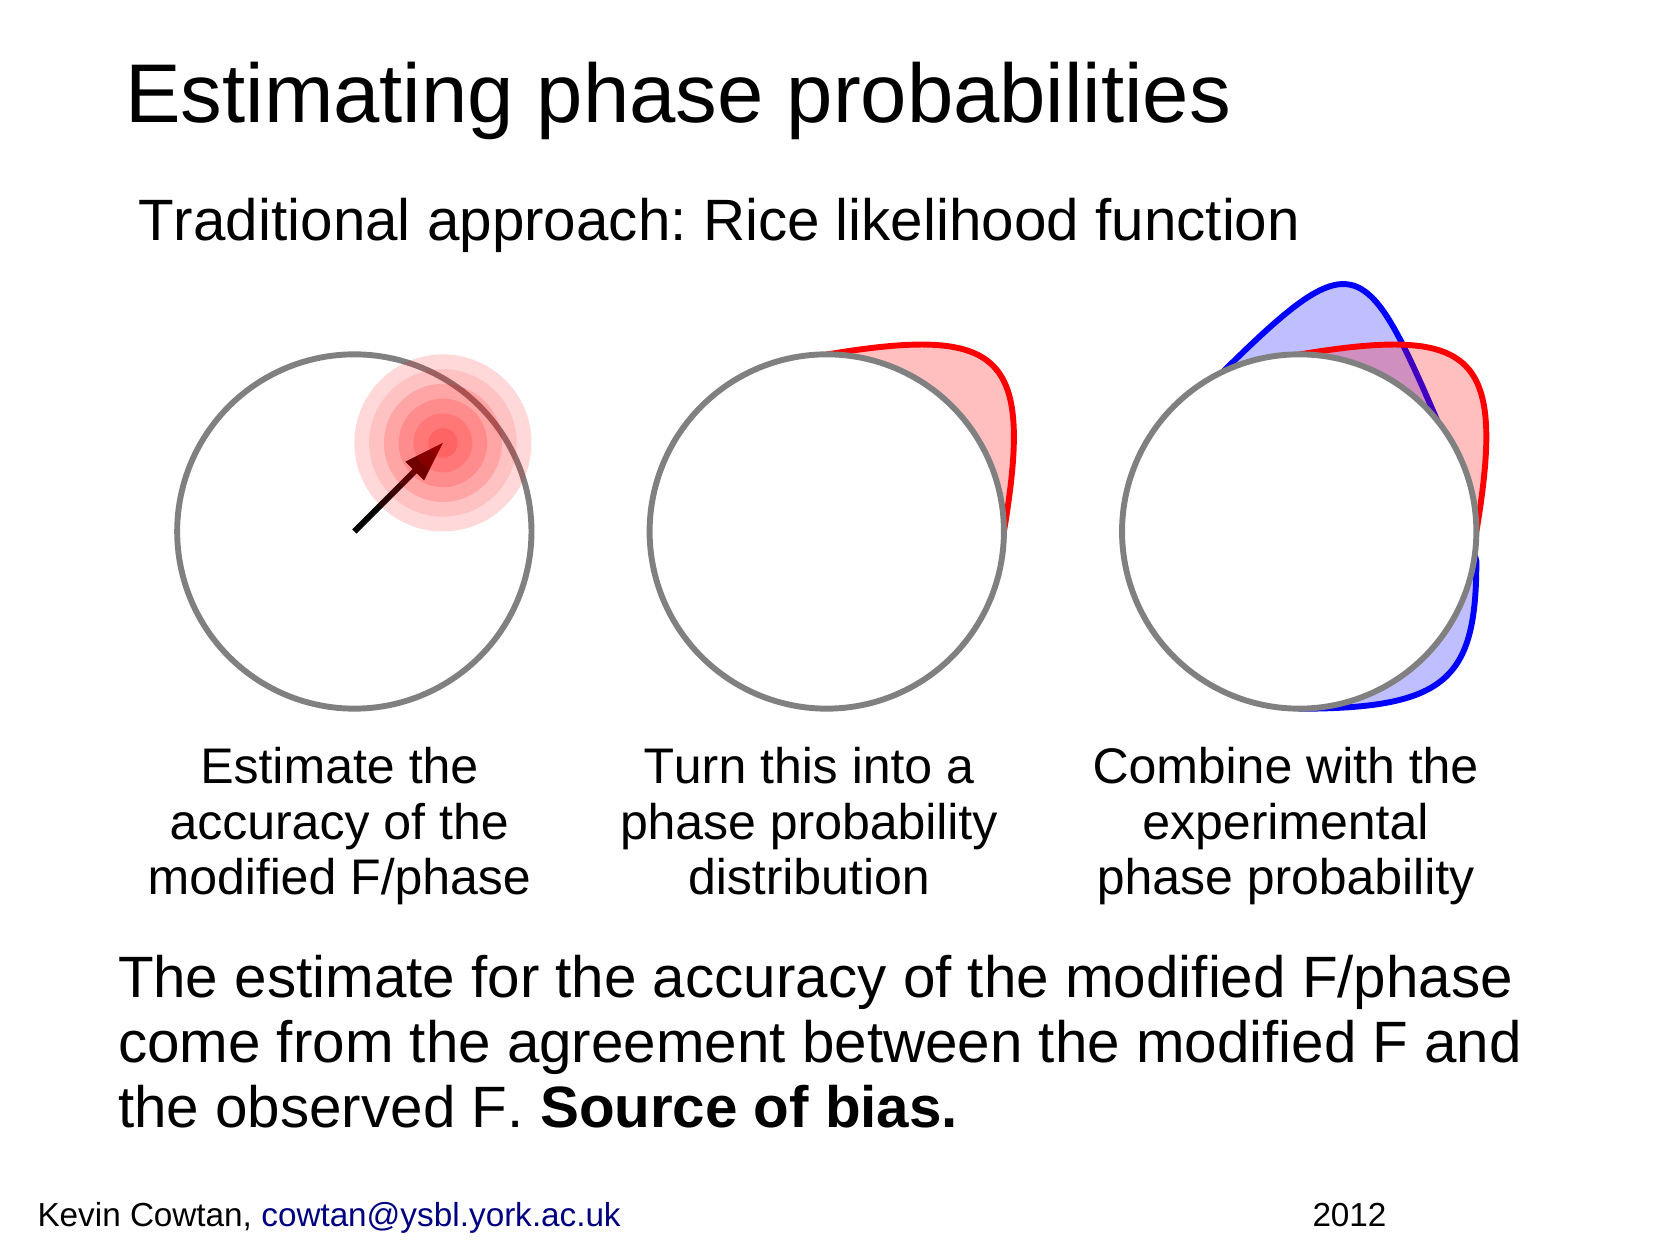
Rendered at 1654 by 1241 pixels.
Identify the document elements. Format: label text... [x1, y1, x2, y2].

text_box The estimate for the accuracy of the modified F/phase come from the agreement between the modified F and the observed F. Source of bias. [118, 944, 1536, 1141]
title Estimating phase probabilities [125, 37, 1538, 151]
list Traditional approach: Rice likelihood function [121, 187, 1533, 944]
text_box [649, 354, 1004, 709]
text_box Combine with the experimental phase probability [1092, 738, 1506, 944]
text_box Turn this into a phase probability distribution [620, 738, 1034, 944]
text_box Estimate the accuracy of the modified F/phase [147, 738, 562, 944]
text_box [1122, 344, 1487, 709]
text_box [354, 354, 532, 532]
